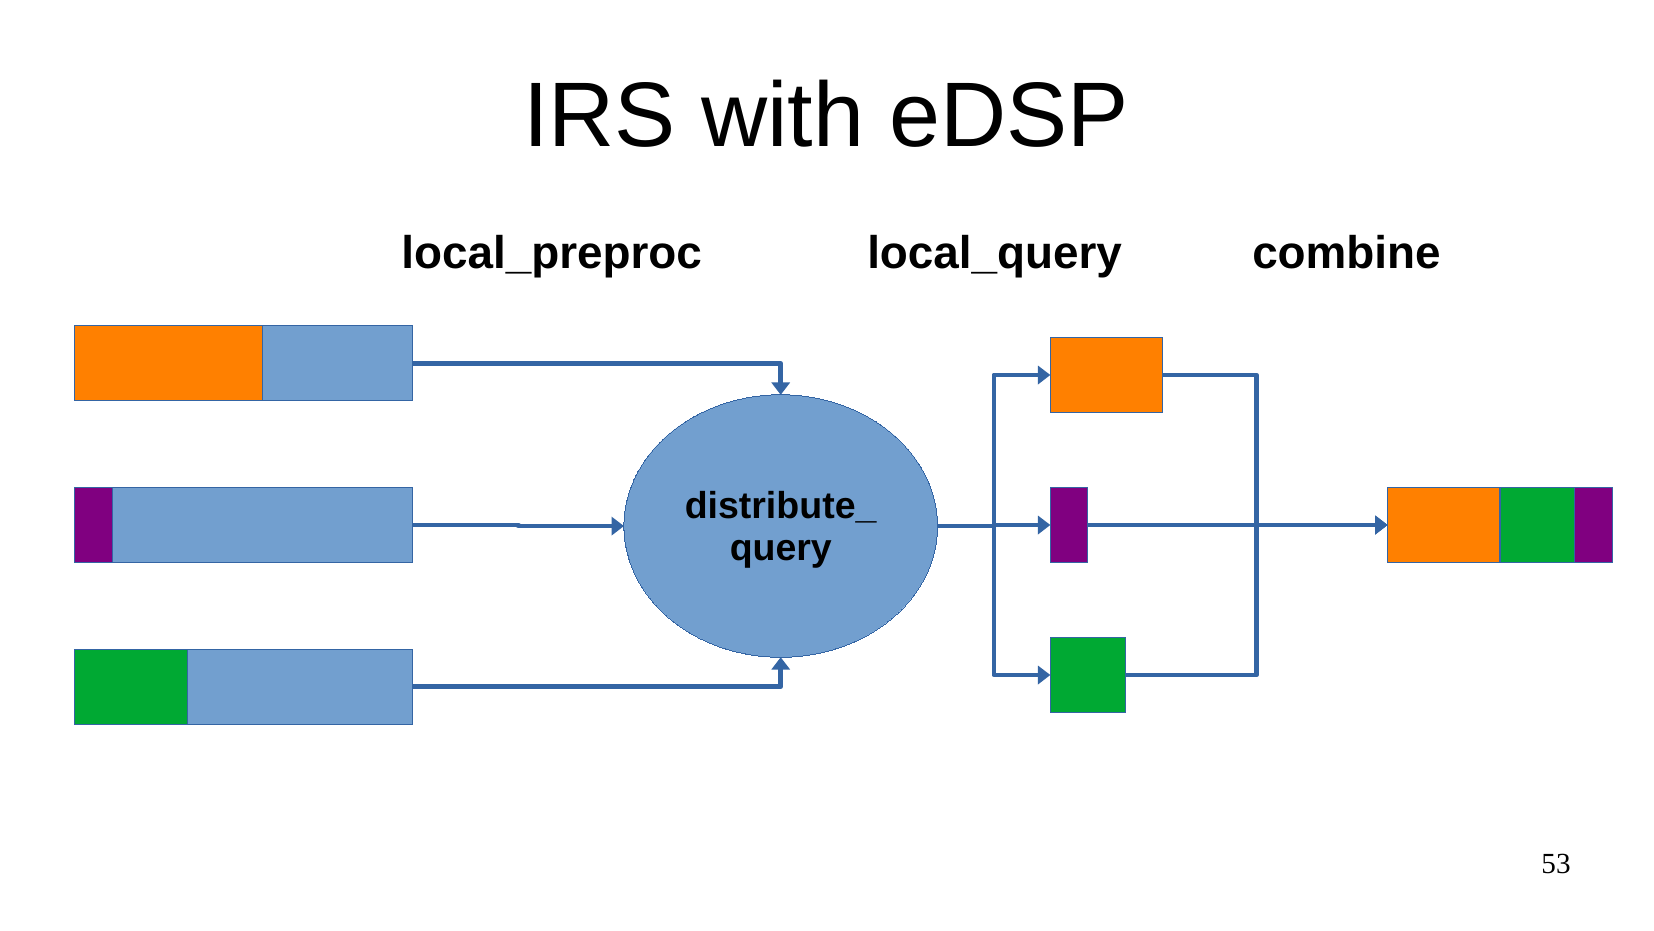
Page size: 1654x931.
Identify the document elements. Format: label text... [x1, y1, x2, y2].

text_box local_preproc [386, 220, 717, 287]
text_box [1387, 487, 1613, 563]
text_box [74, 325, 413, 401]
text_box [1050, 337, 1163, 413]
text_box local_query [852, 220, 1150, 287]
text_box [74, 649, 413, 725]
text_box [1050, 637, 1126, 713]
text_box [74, 487, 413, 563]
title IRS with eDSP [82, 37, 1571, 193]
text_box distribute_query [623, 394, 938, 658]
text_box [1050, 487, 1088, 563]
text_box combine [1237, 220, 1456, 287]
